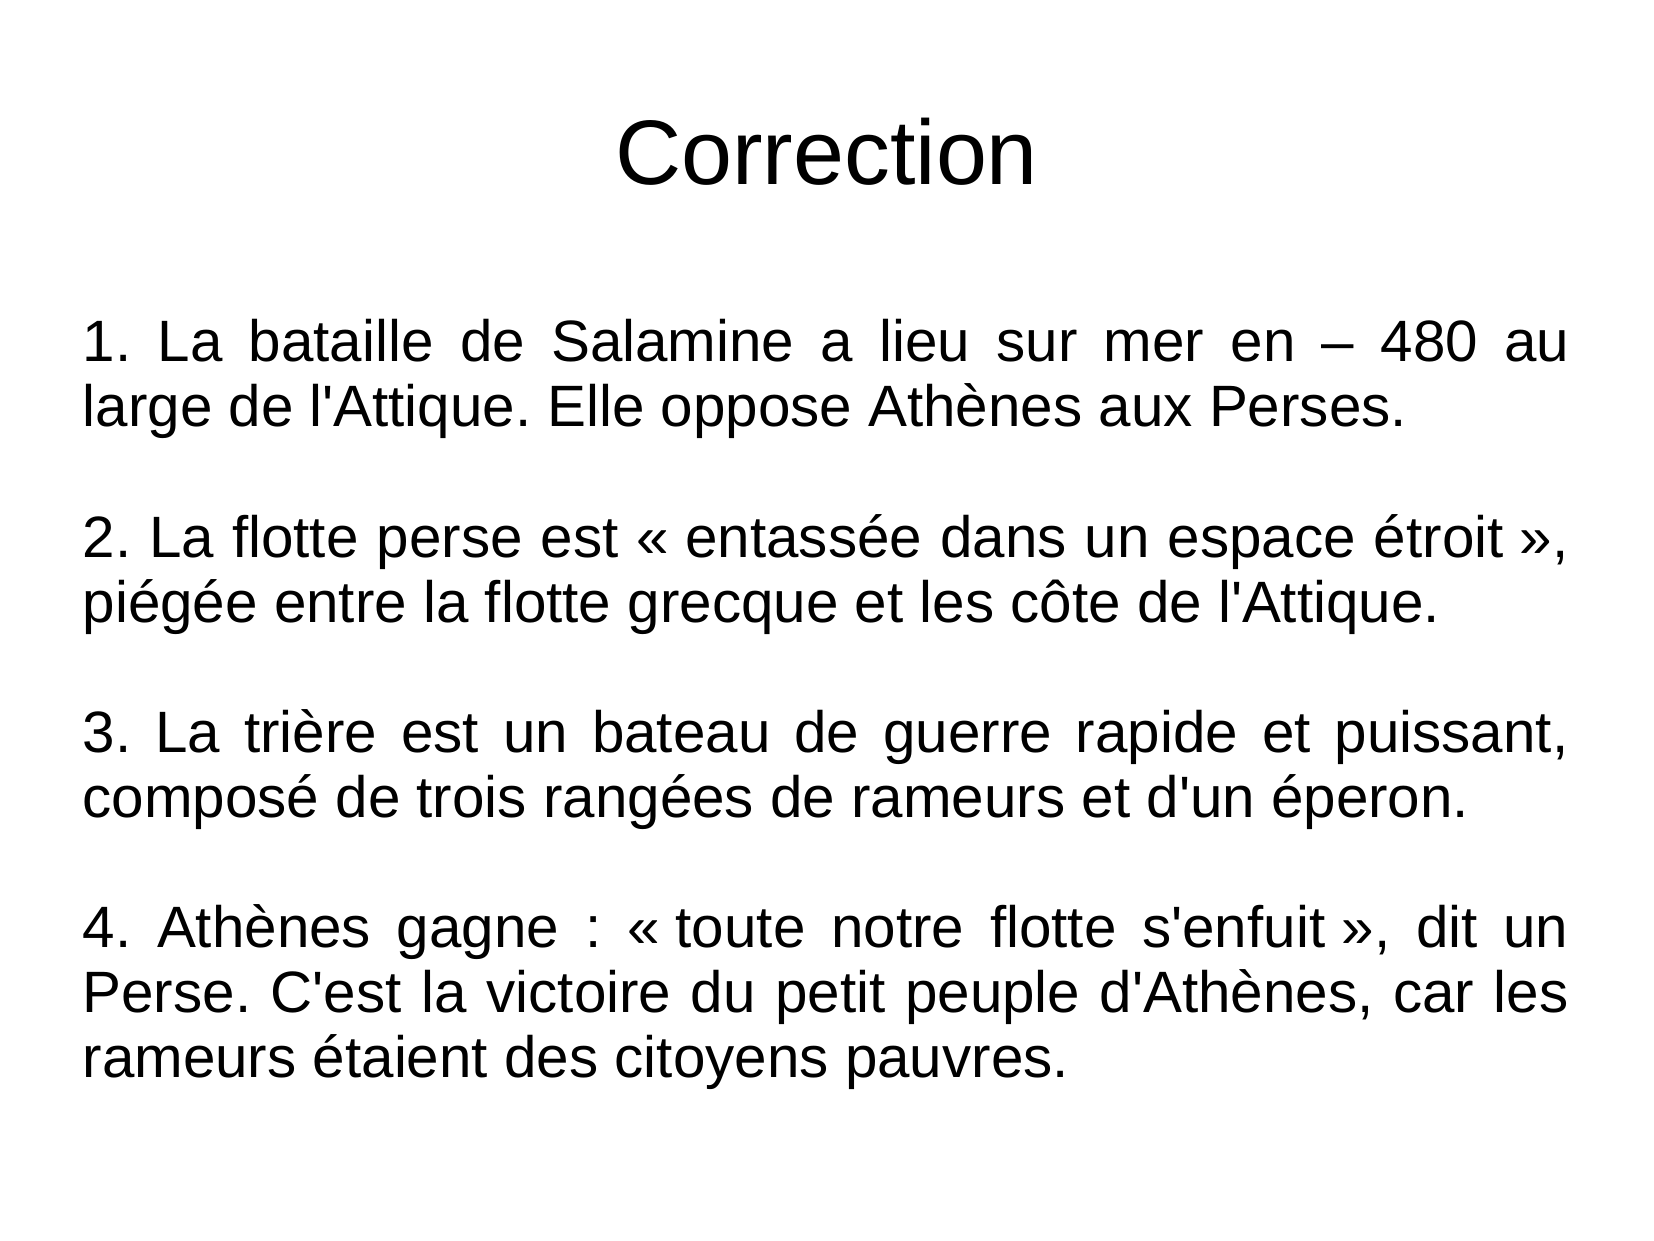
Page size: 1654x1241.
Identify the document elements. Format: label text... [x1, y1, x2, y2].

title Correction [82, 56, 1571, 250]
subtitle 1. La bataille de Salamine a lieu sur mer en – 480 au large de l'Attique. Elle oppose Athènes aux Perses. 2. La flotte perse est « entassée dans un espace étroit », piégée entre la flotte grecque et les côte de l'Attique. 3. La trière est un bateau de guerre rapide et puissant, composé de trois rangées de rameurs et d'un éperon. 4. Athènes gagne : « toute notre flotte s'enfuit », dit un Perse. C'est la victoire du petit peuple d'Athènes, car les rameurs étaient des citoyens pauvres. [82, 297, 1571, 1102]
